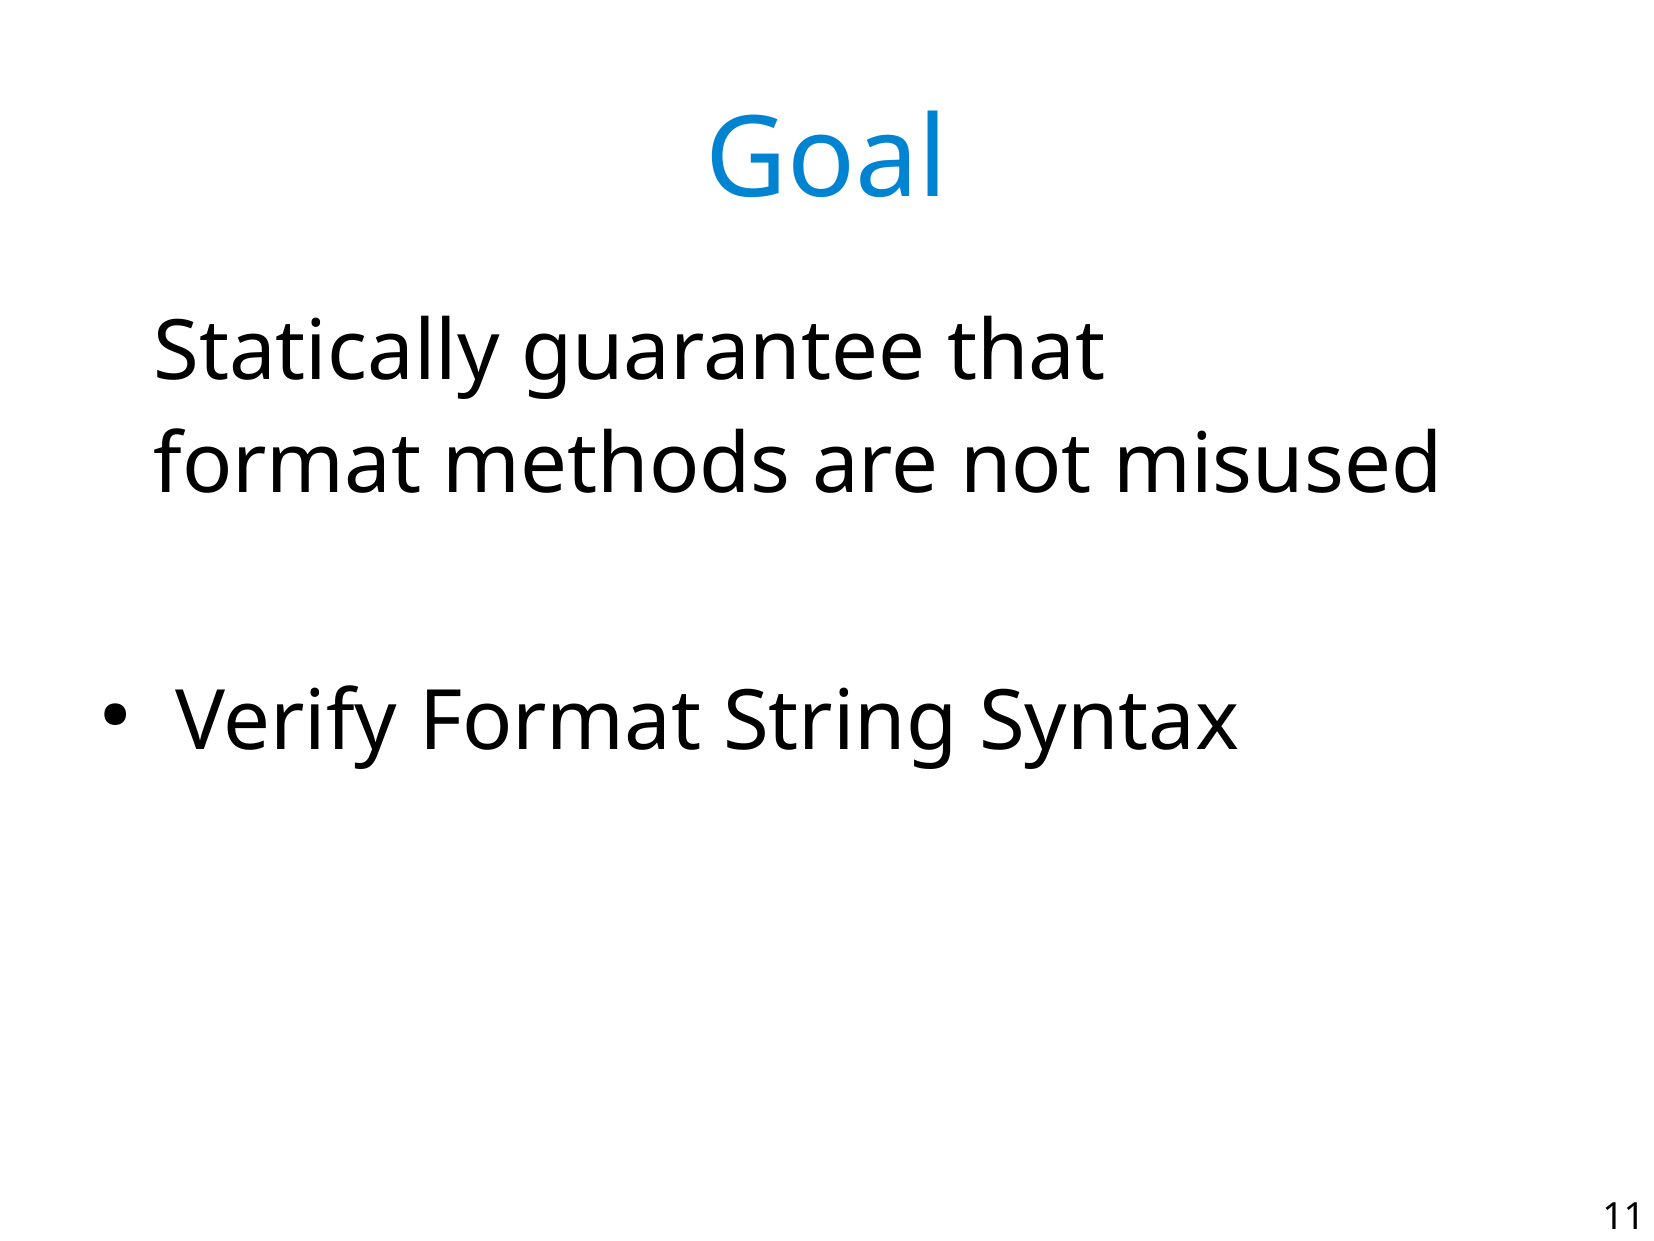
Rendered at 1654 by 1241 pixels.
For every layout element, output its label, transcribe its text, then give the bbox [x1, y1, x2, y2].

title Goal [82, 49, 1571, 257]
list Statically guarantee that format methods are not misused Verify Format String Syntax [82, 290, 1571, 1081]
